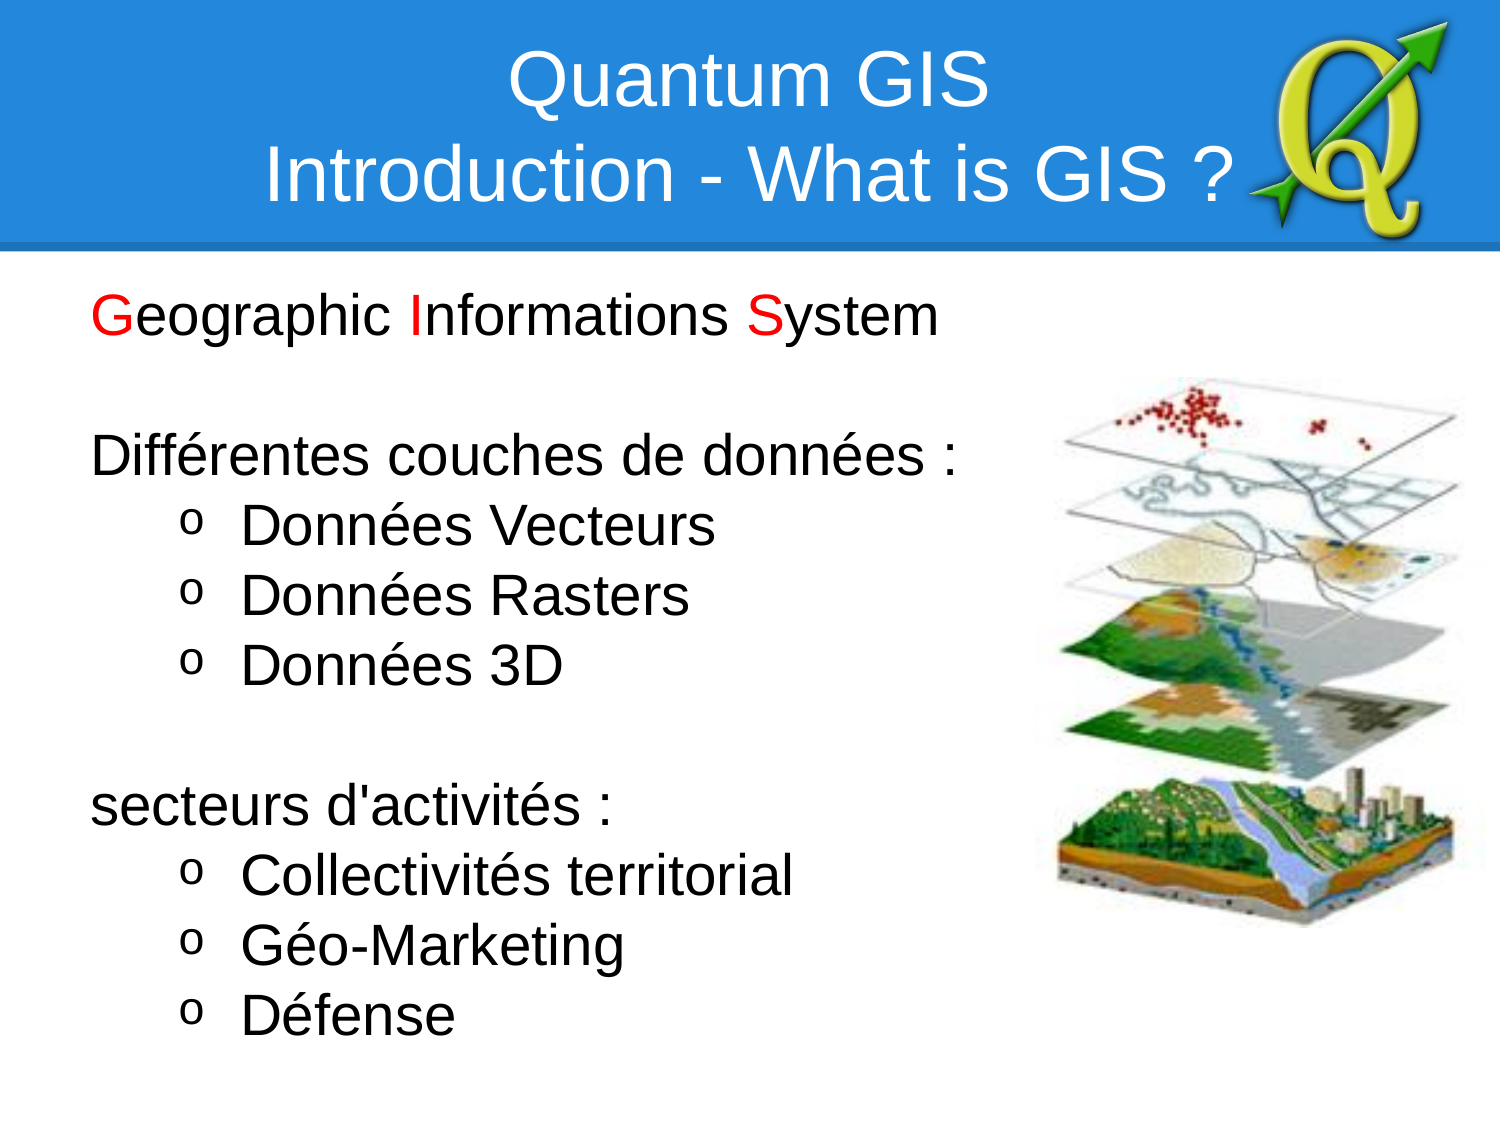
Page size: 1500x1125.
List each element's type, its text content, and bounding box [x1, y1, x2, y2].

list Geographic Informations System Différentes couches de données : Données Vecteurs Données Rasters Données 3D secteurs d'activités : Collectivités territorial Géo-Marketing Défense [75, 262, 1049, 1125]
text_box [1238, 10, 1459, 248]
text_box [1035, 377, 1486, 928]
title Quantum GIS Introduction - What is GIS ? [75, 12, 1238, 233]
